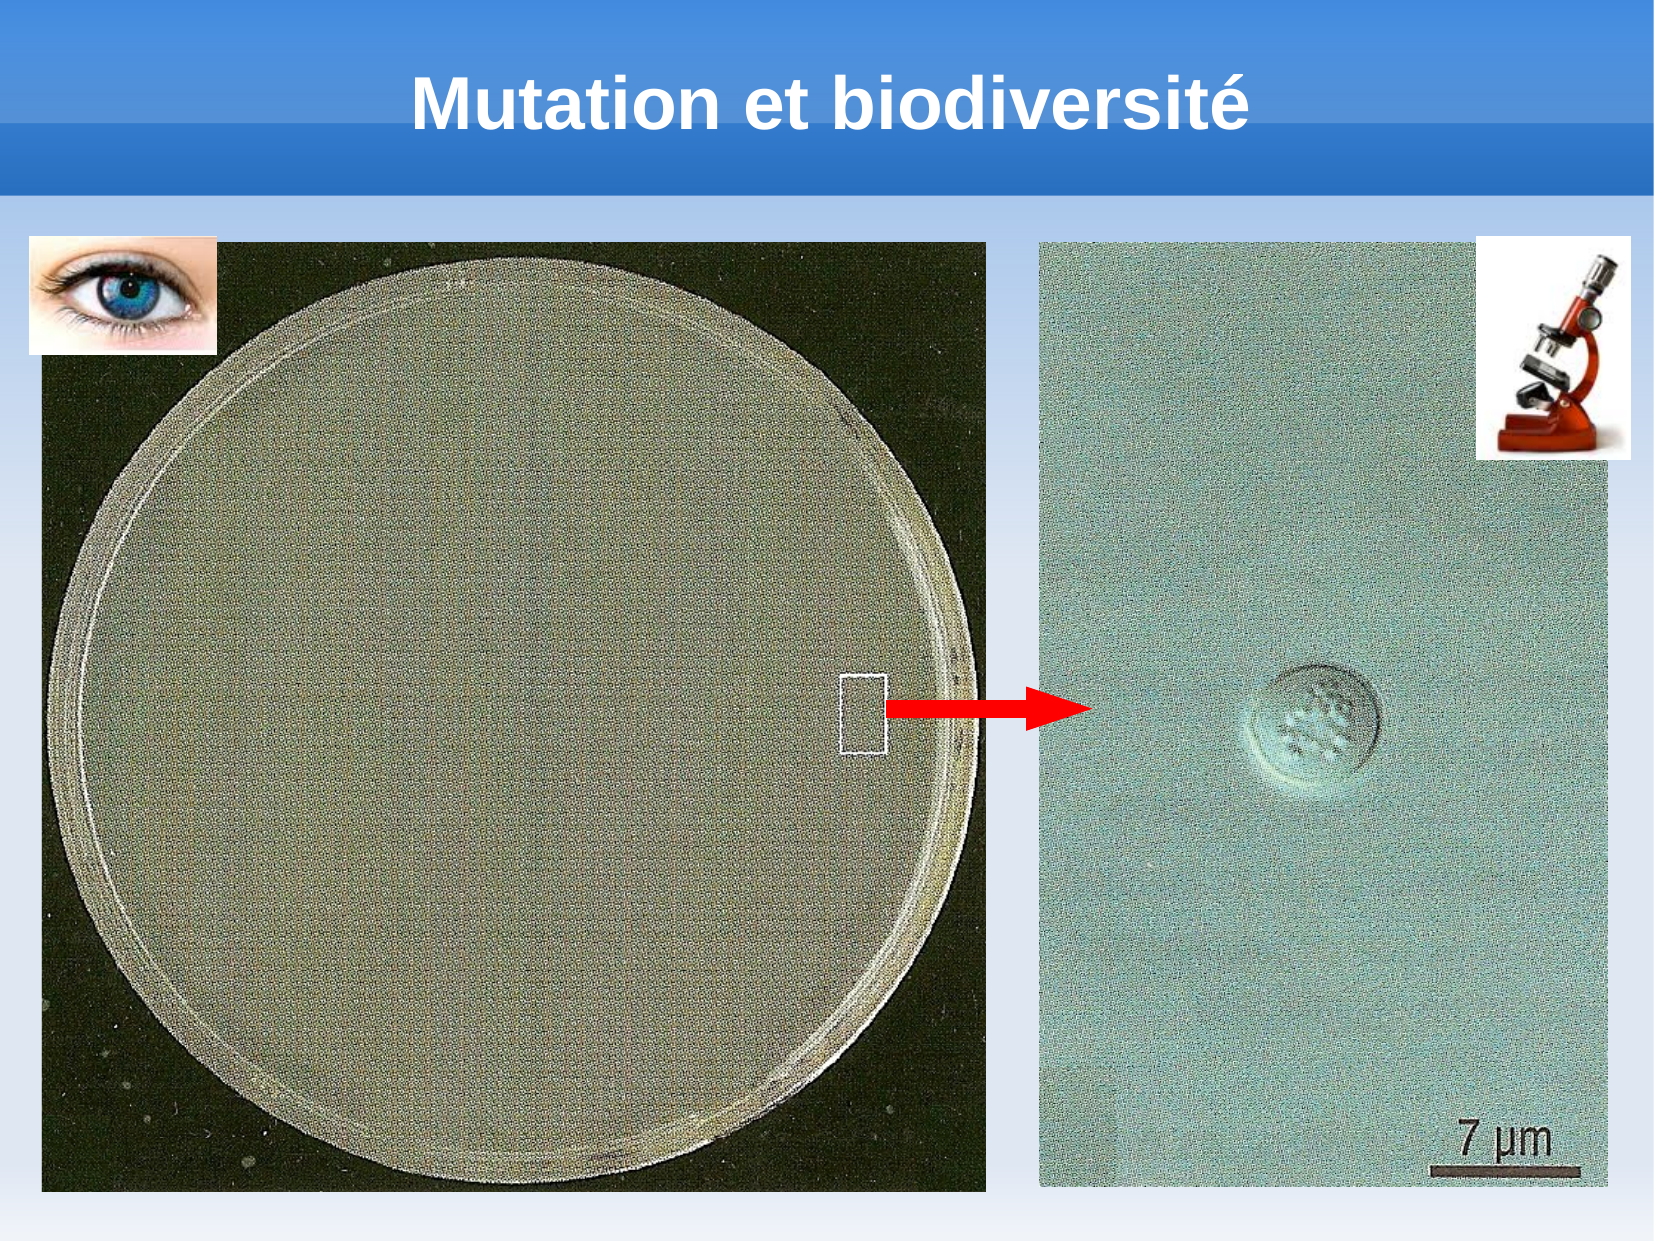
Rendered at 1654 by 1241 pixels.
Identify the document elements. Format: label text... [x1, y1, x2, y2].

title Mutation et biodiversité [76, 0, 1565, 208]
picture [0, 0, 1654, 1241]
